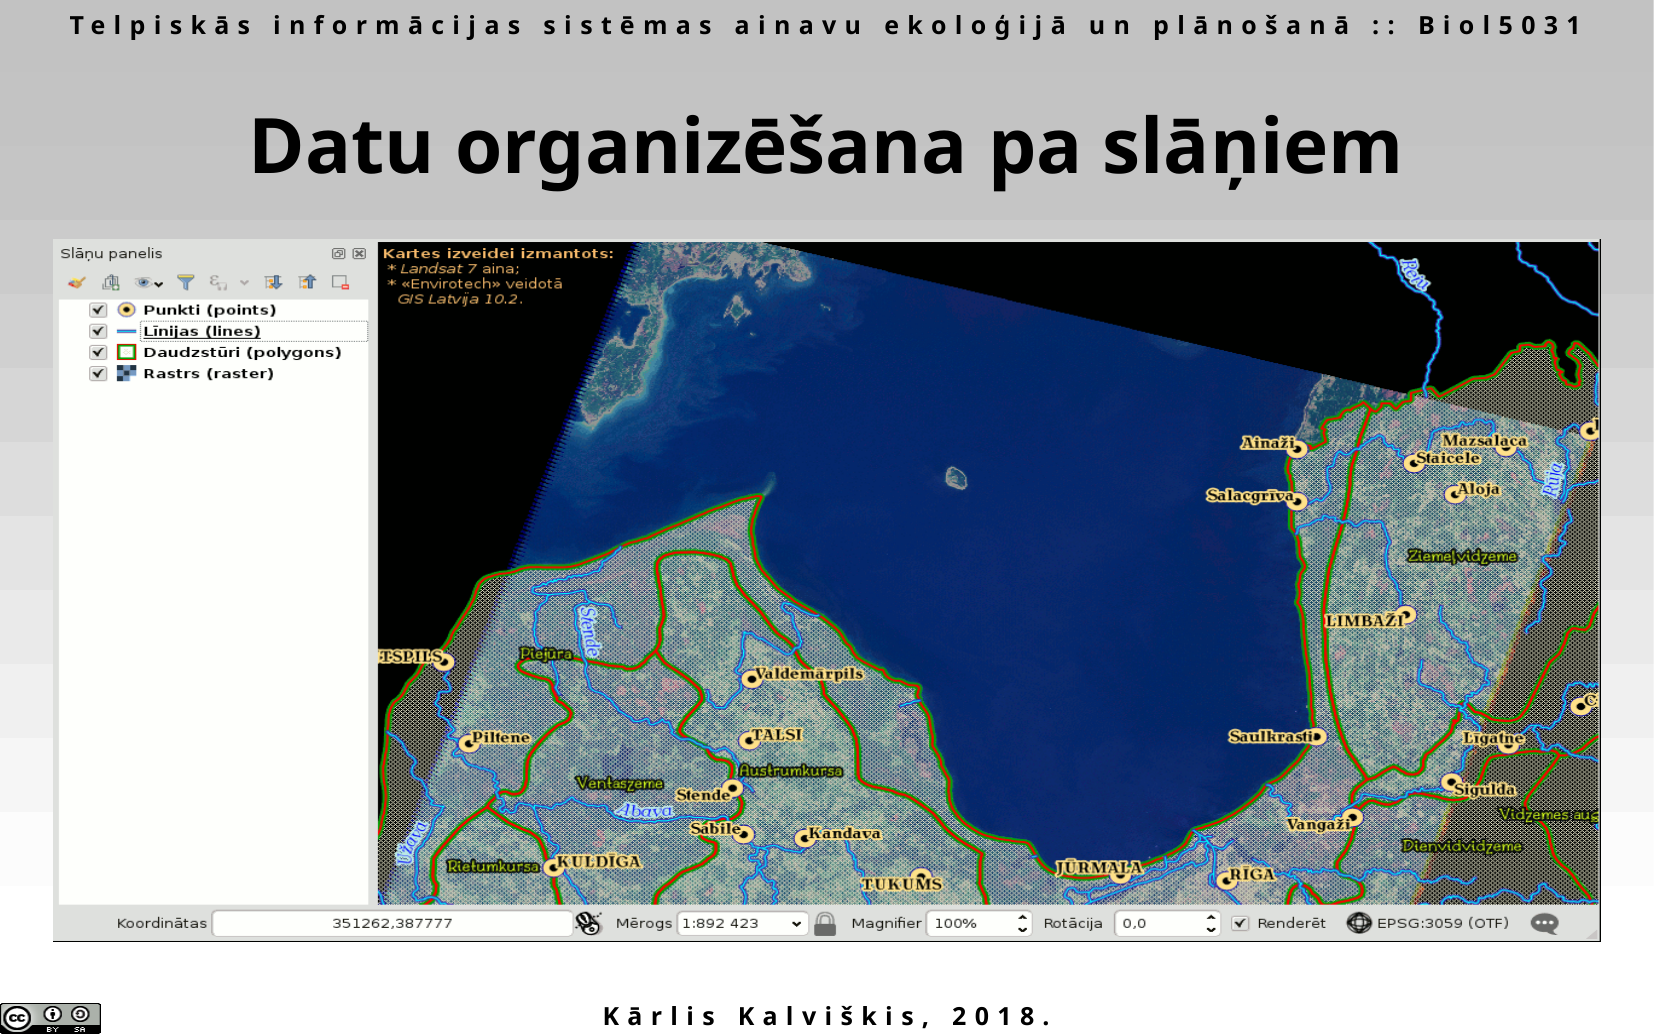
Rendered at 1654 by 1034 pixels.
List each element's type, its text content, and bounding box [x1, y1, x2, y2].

title Datu organizēšana pa slāņiem [29, 41, 1625, 247]
picture [0, 0, 1654, 1034]
